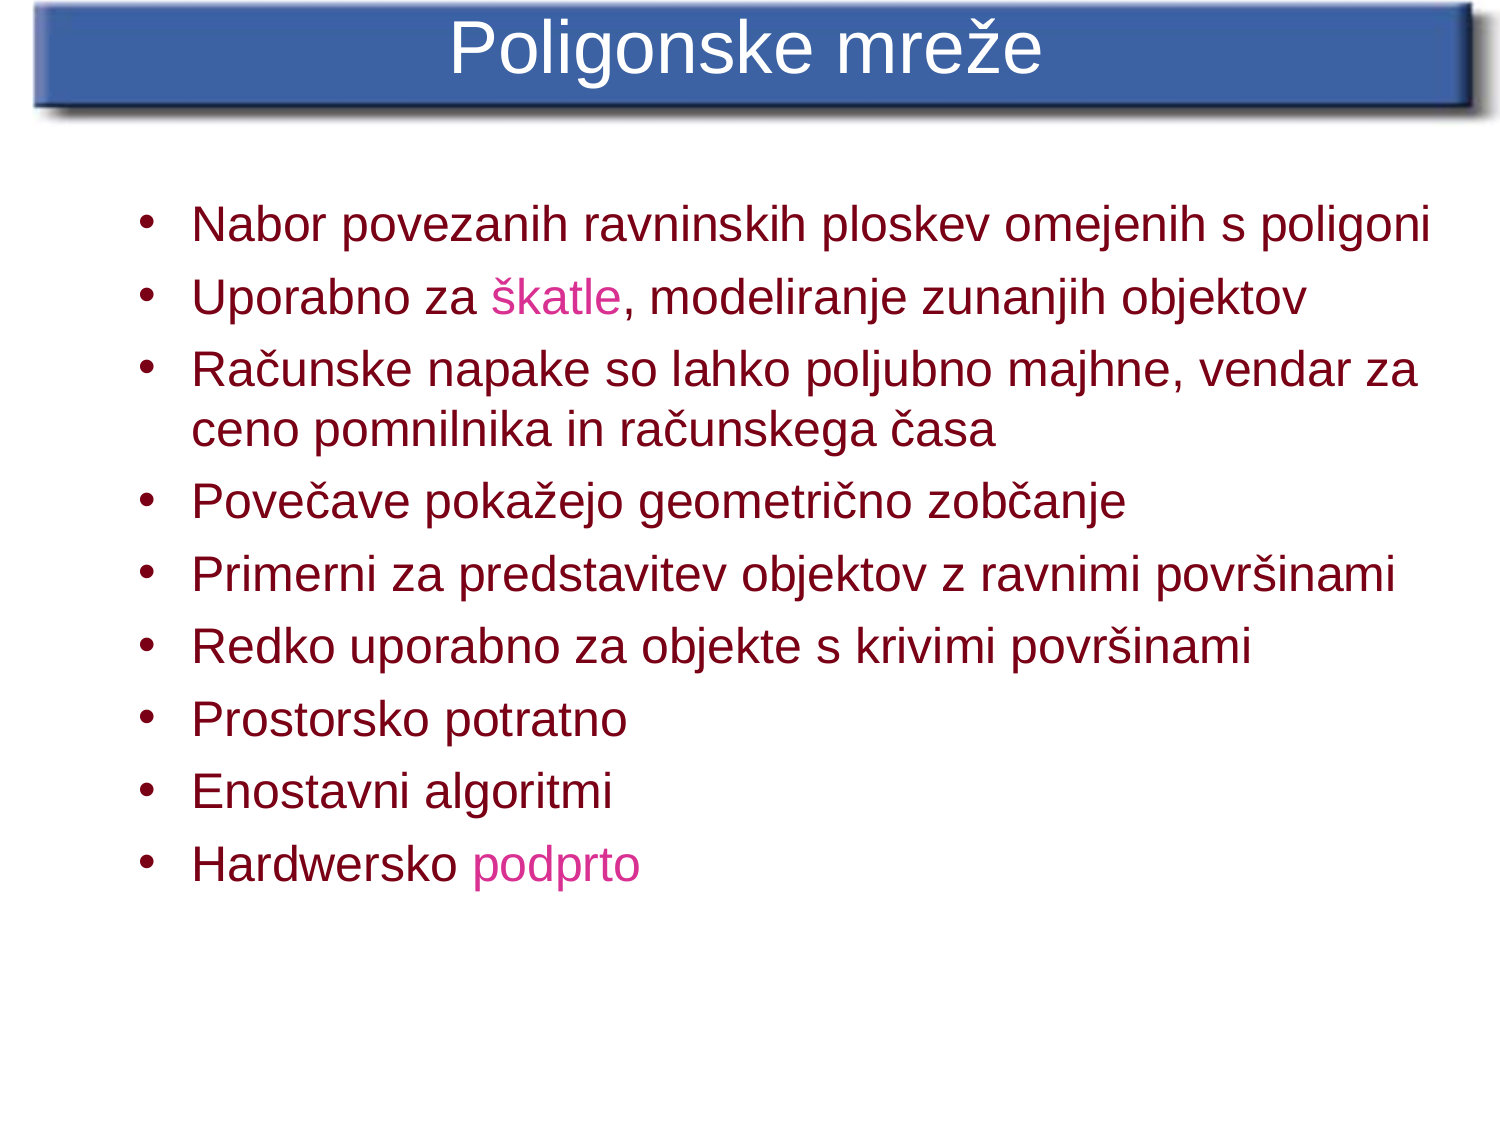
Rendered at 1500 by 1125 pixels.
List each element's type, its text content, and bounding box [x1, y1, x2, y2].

list Nabor povezanih ravninskih ploskev omejenih s poligoni Uporabno za škatle, modeliranje zunanjih objektov Računske napake so lahko poljubno majhne, vendar za ceno pomnilnika in računskega časa Povečave pokažejo geometrično zobčanje Primerni za predstavitev objektov z ravnimi površinami Redko uporabno za objekte s krivimi površinami Prostorsko potratno Enostavni algoritmi Hardwersko podprto [123, 184, 1462, 1037]
title Poligonske mreže [0, 0, 1493, 97]
picture [32, 0, 1500, 127]
